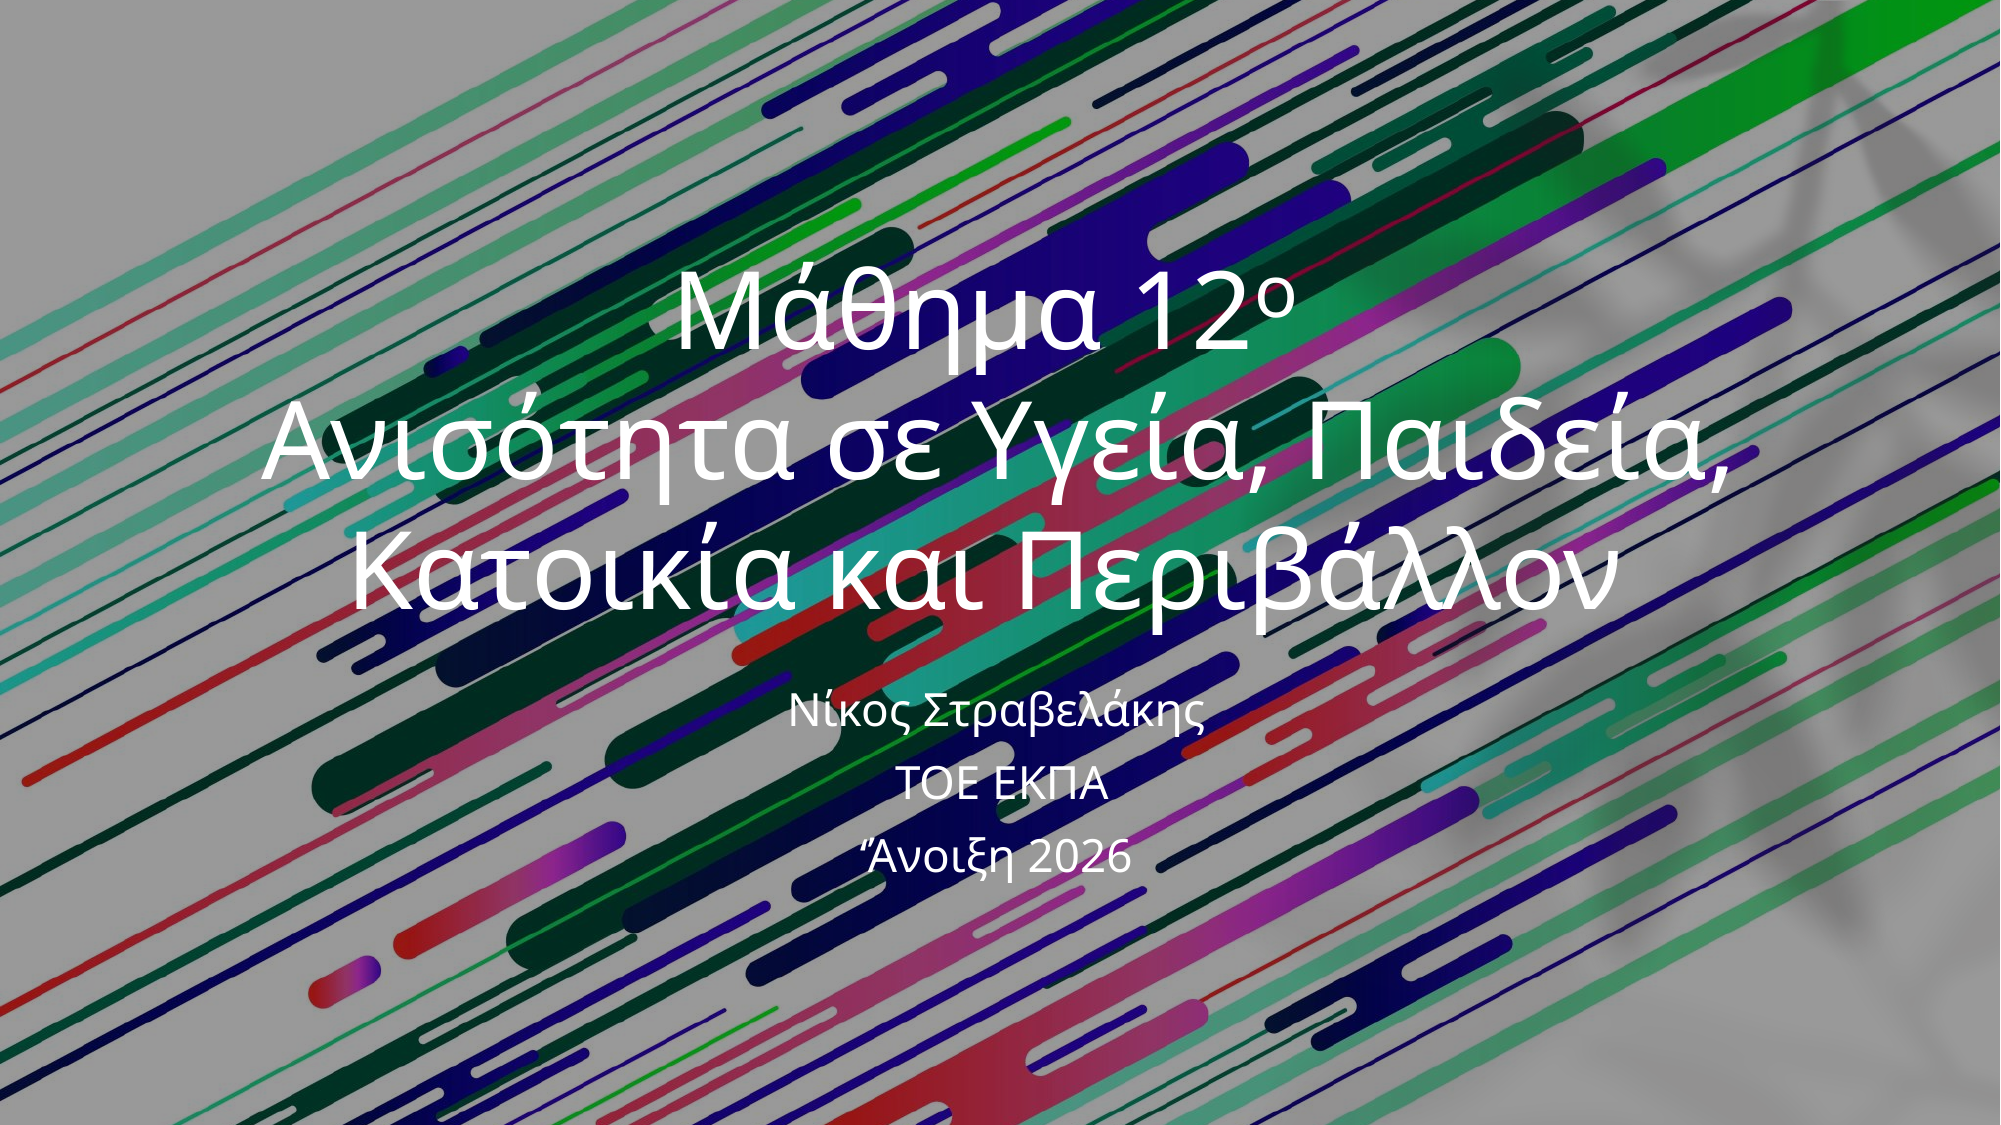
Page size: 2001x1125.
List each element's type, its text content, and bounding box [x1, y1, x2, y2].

title Μάθημα 12ο Ανισότητα σε Υγεία, Παιδεία, Κατοικία και Περιβάλλον [163, 122, 1836, 639]
picture [0, 0, 2000, 1125]
subtitle Νίκος Στραβελάκης ΤΟΕ ΕΚΠΑ ‘Άνοιξη 2026 [199, 667, 1805, 1006]
